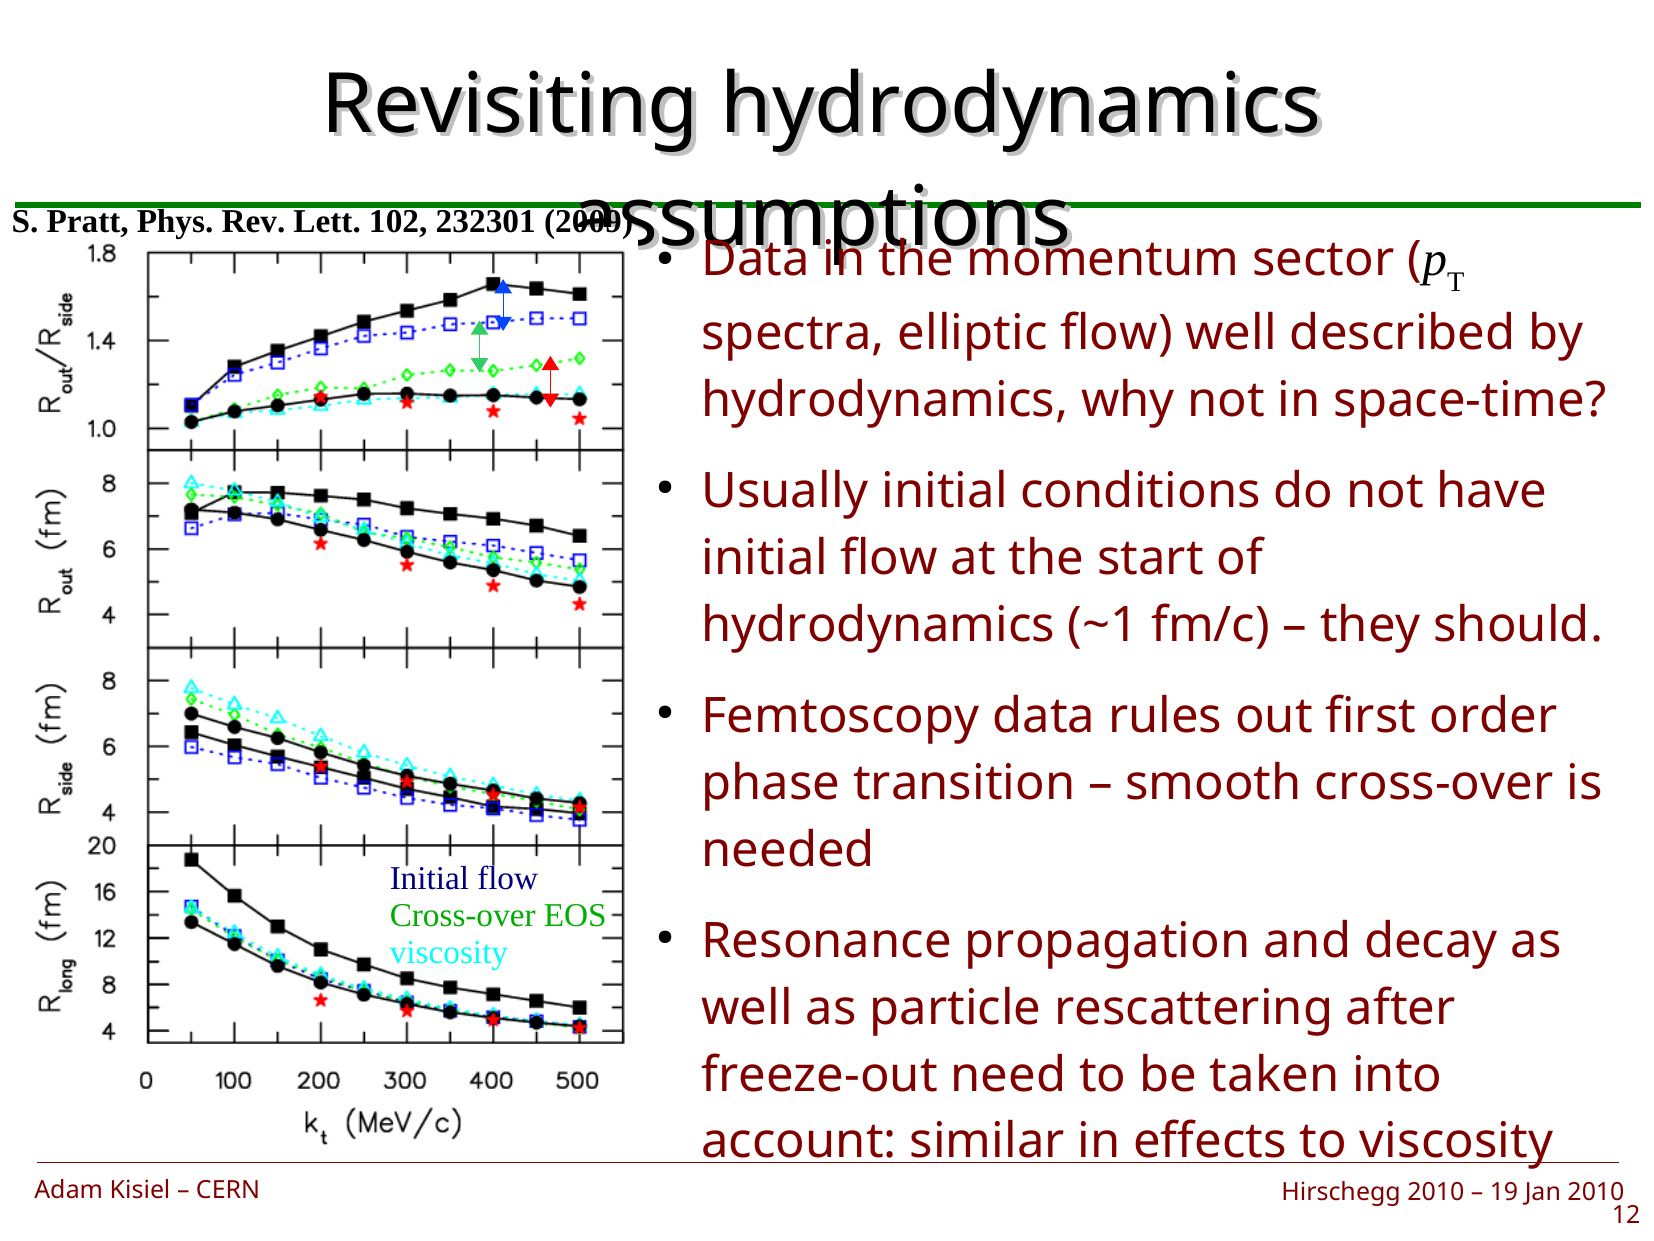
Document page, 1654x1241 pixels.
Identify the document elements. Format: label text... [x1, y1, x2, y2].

text_box S. Pratt, Phys. Rev. Lett. 102, 232301 (2009) [11, 202, 637, 288]
picture [12, 227, 638, 1155]
text_box Initial flow Cross-over EOS viscosity [389, 859, 608, 972]
list Data in the momentum sector (pT spectra, elliptic flow) well described by hydrodynamics, why not in space-time? Usually initial conditions do not have initial flow at the start of hydrodynamics (~1 fm/c) – they should. Femtoscopy data rules out first order phase transition – smooth cross-over is needed Resonance propagation and decay as well as particle rescattering after freeze-out need to be taken into account: similar in effects to viscosity [641, 222, 1611, 1241]
title Revisiting hydrodynamics assumptions [62, 52, 1583, 261]
